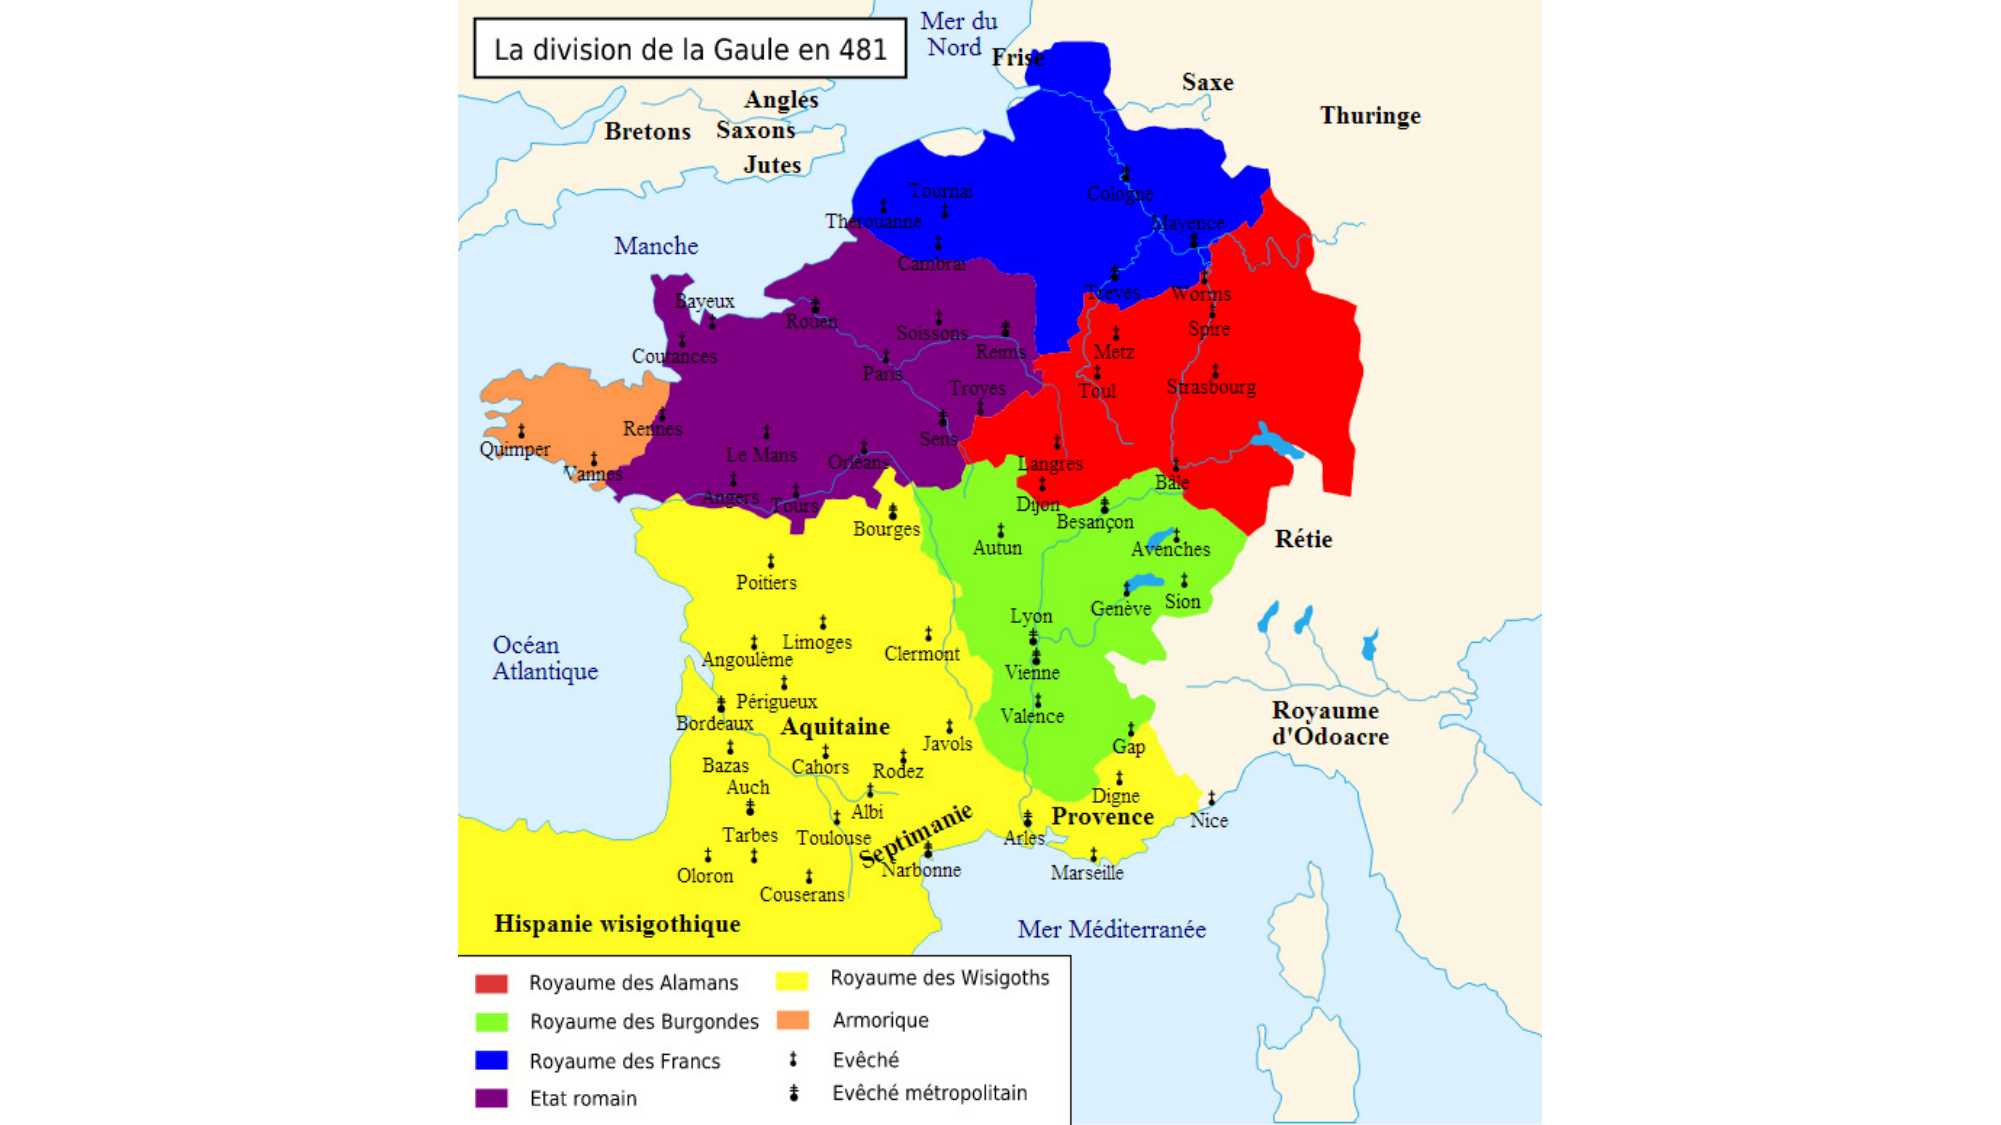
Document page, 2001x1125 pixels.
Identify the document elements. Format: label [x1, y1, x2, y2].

picture [458, 0, 1542, 1125]
